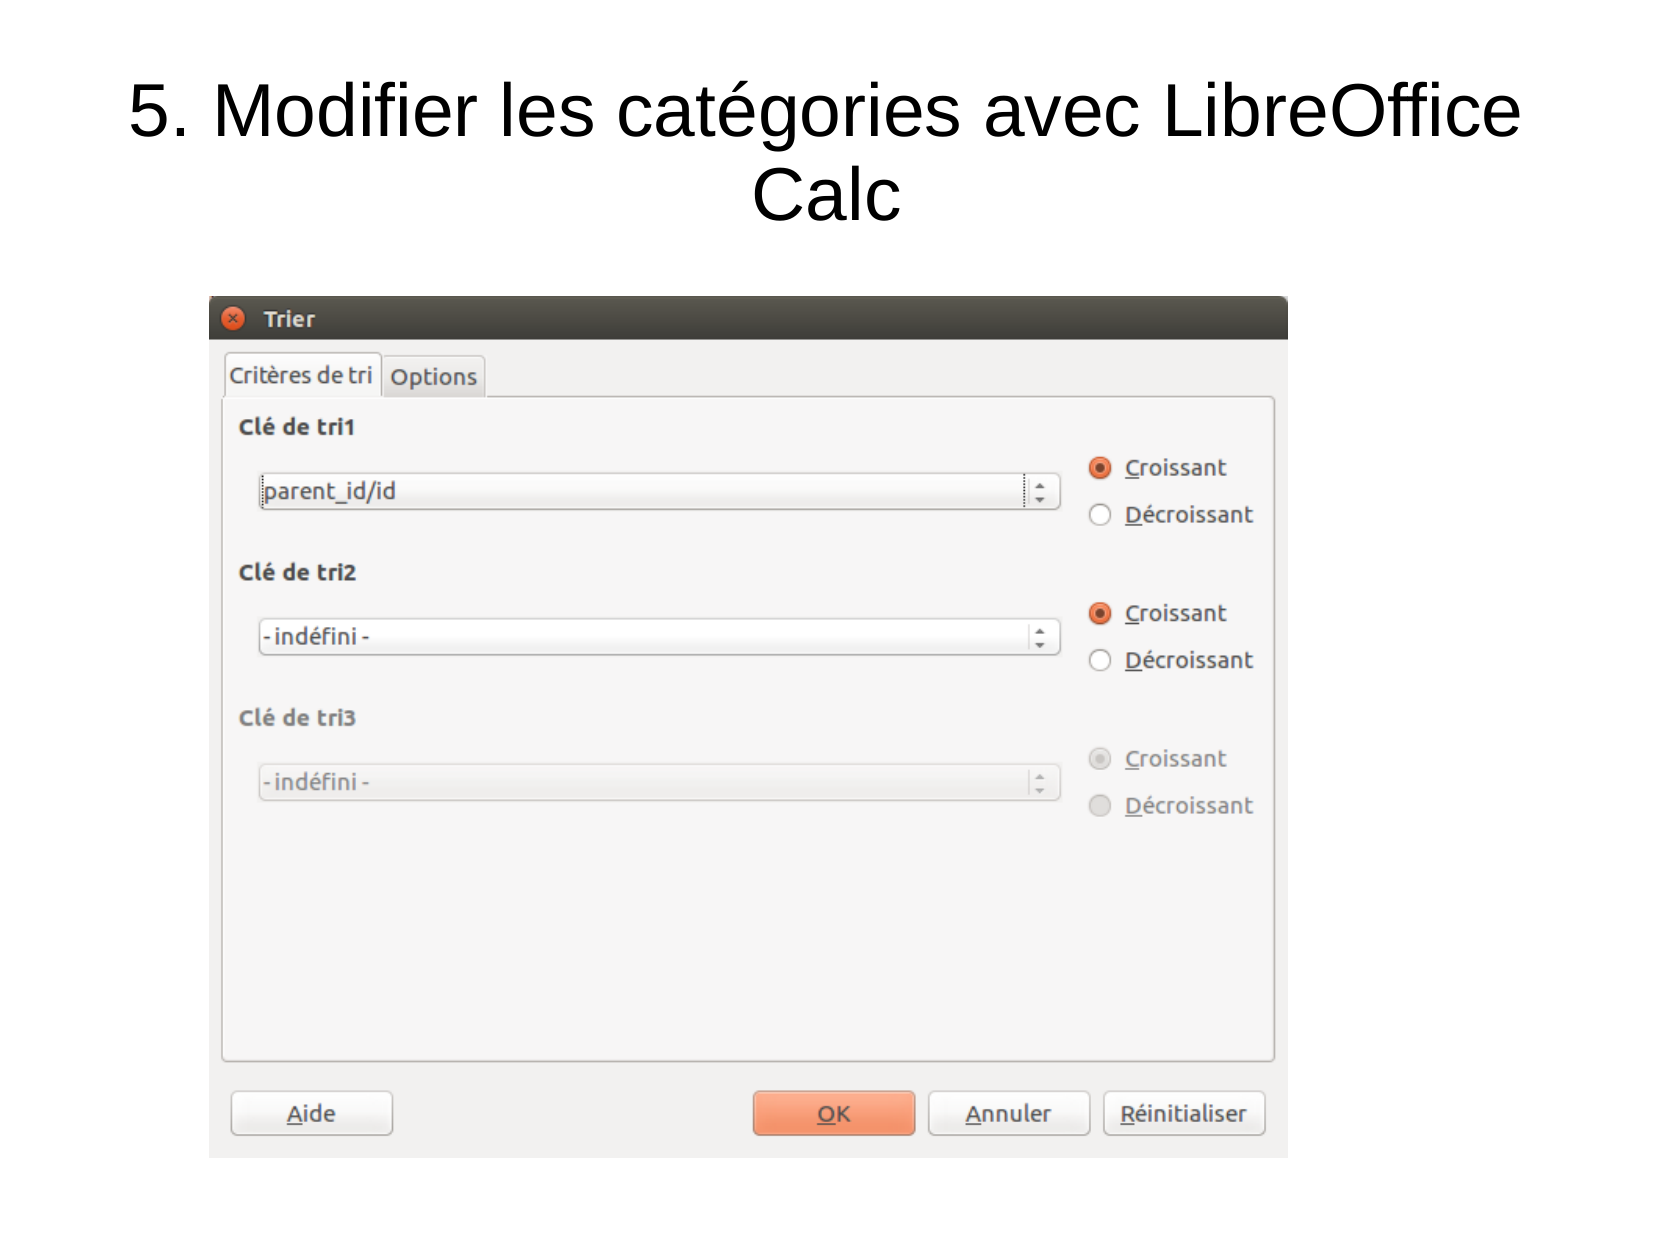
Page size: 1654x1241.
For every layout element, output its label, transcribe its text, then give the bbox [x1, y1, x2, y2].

title 5. Modifier les catégories avec LibreOffice Calc [82, 49, 1571, 257]
picture [209, 296, 1288, 1158]
